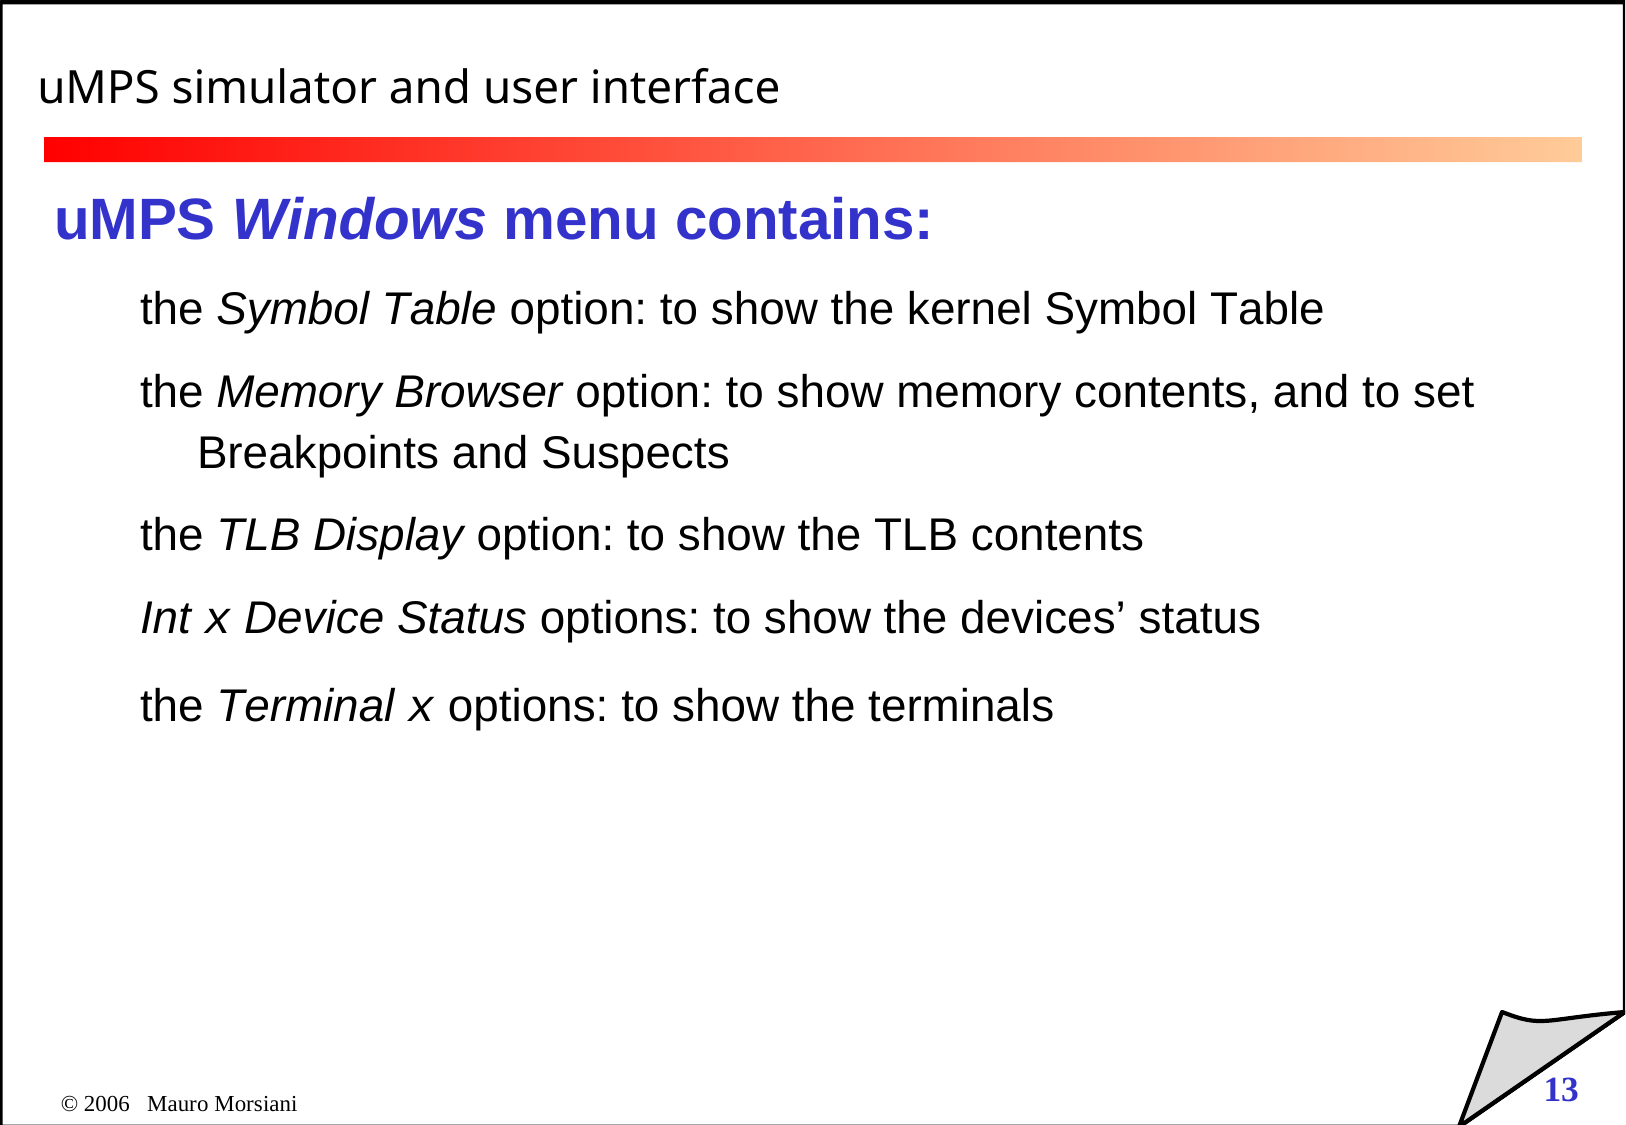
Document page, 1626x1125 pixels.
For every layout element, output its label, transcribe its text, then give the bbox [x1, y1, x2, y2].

title uMPS simulator and user interface [37, 44, 1588, 131]
list uMPS Windows menu contains: the Symbol Table option: to show the kernel Symbol Table the Memory Browser option: to show memory contents, and to set Breakpoints and Suspects the TLB Display option: to show the TLB contents Int x Device Status options: to show the devices’ status the Terminal x options: to show the terminals [54, 187, 1571, 1124]
